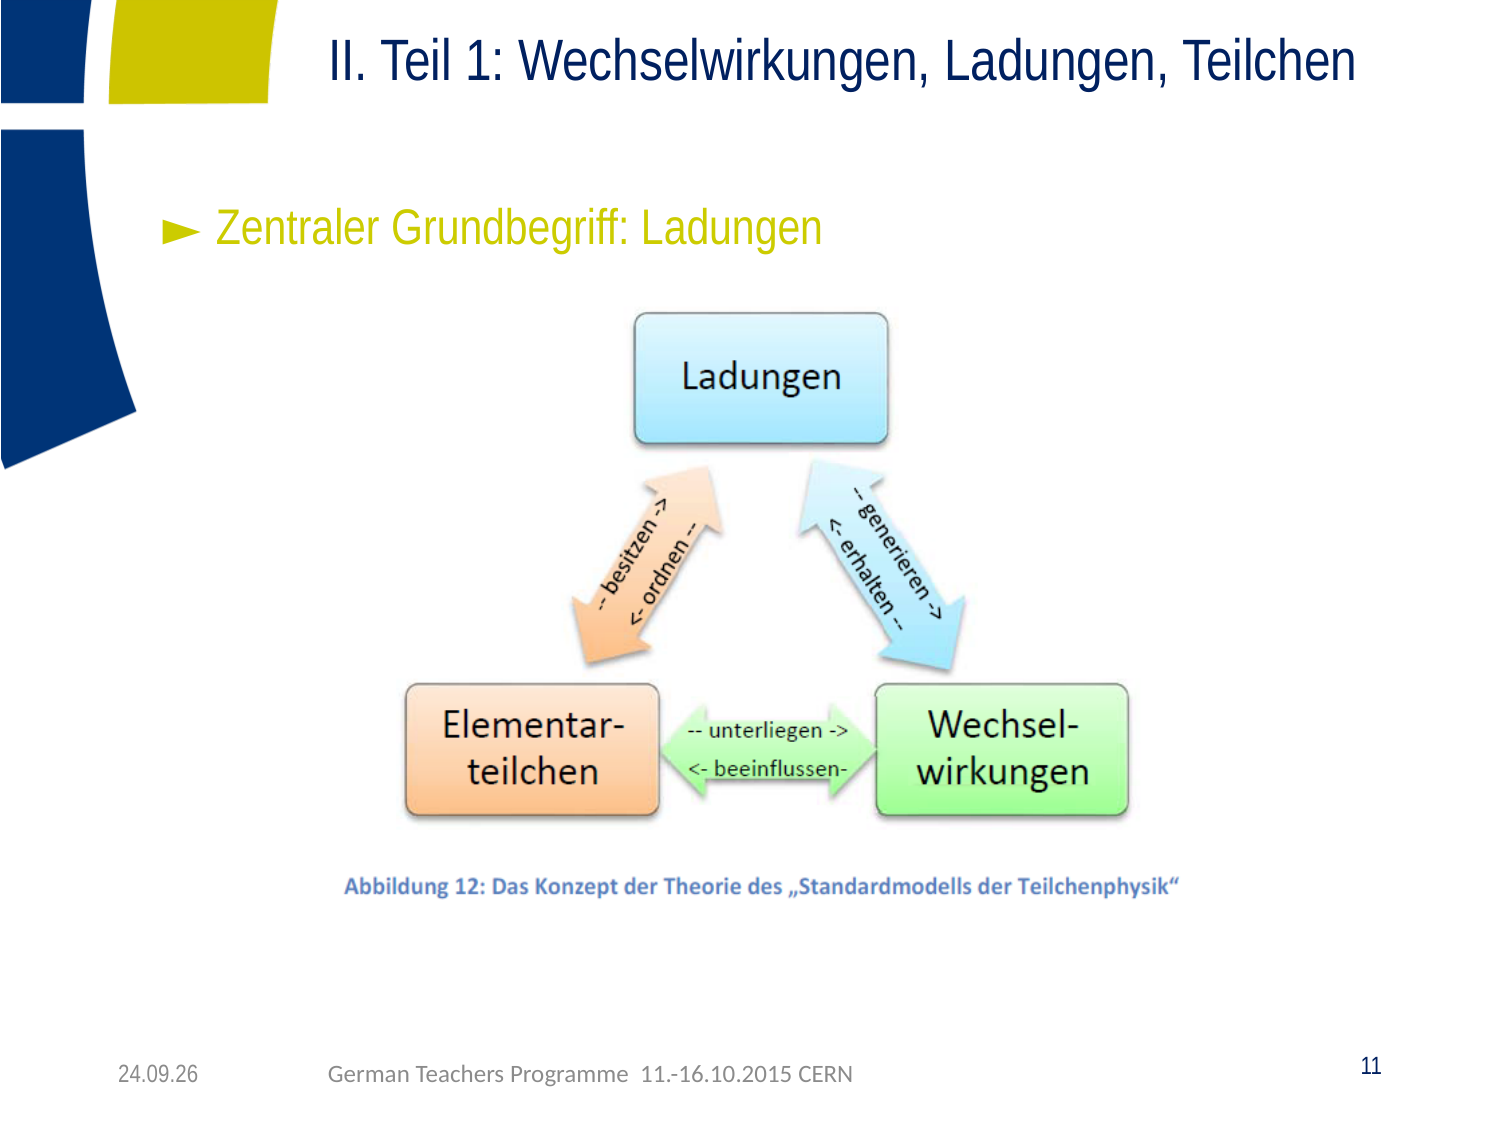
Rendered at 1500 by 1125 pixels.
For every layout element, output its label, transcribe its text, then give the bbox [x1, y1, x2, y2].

title II. Teil 1: Wechselwirkungen, Ladungen, Teilchen [313, 0, 1400, 114]
slide_number 14.10.15 [103, 1042, 290, 1103]
footer German Teachers Programme 11.-16.10.2015 CERN [312, 1042, 987, 1103]
list Zentraler Grundbegriff: Ladungen [129, 113, 1367, 804]
slide_number <Foliennummer> [1059, 1042, 1397, 1103]
picture [0, 0, 1500, 1125]
